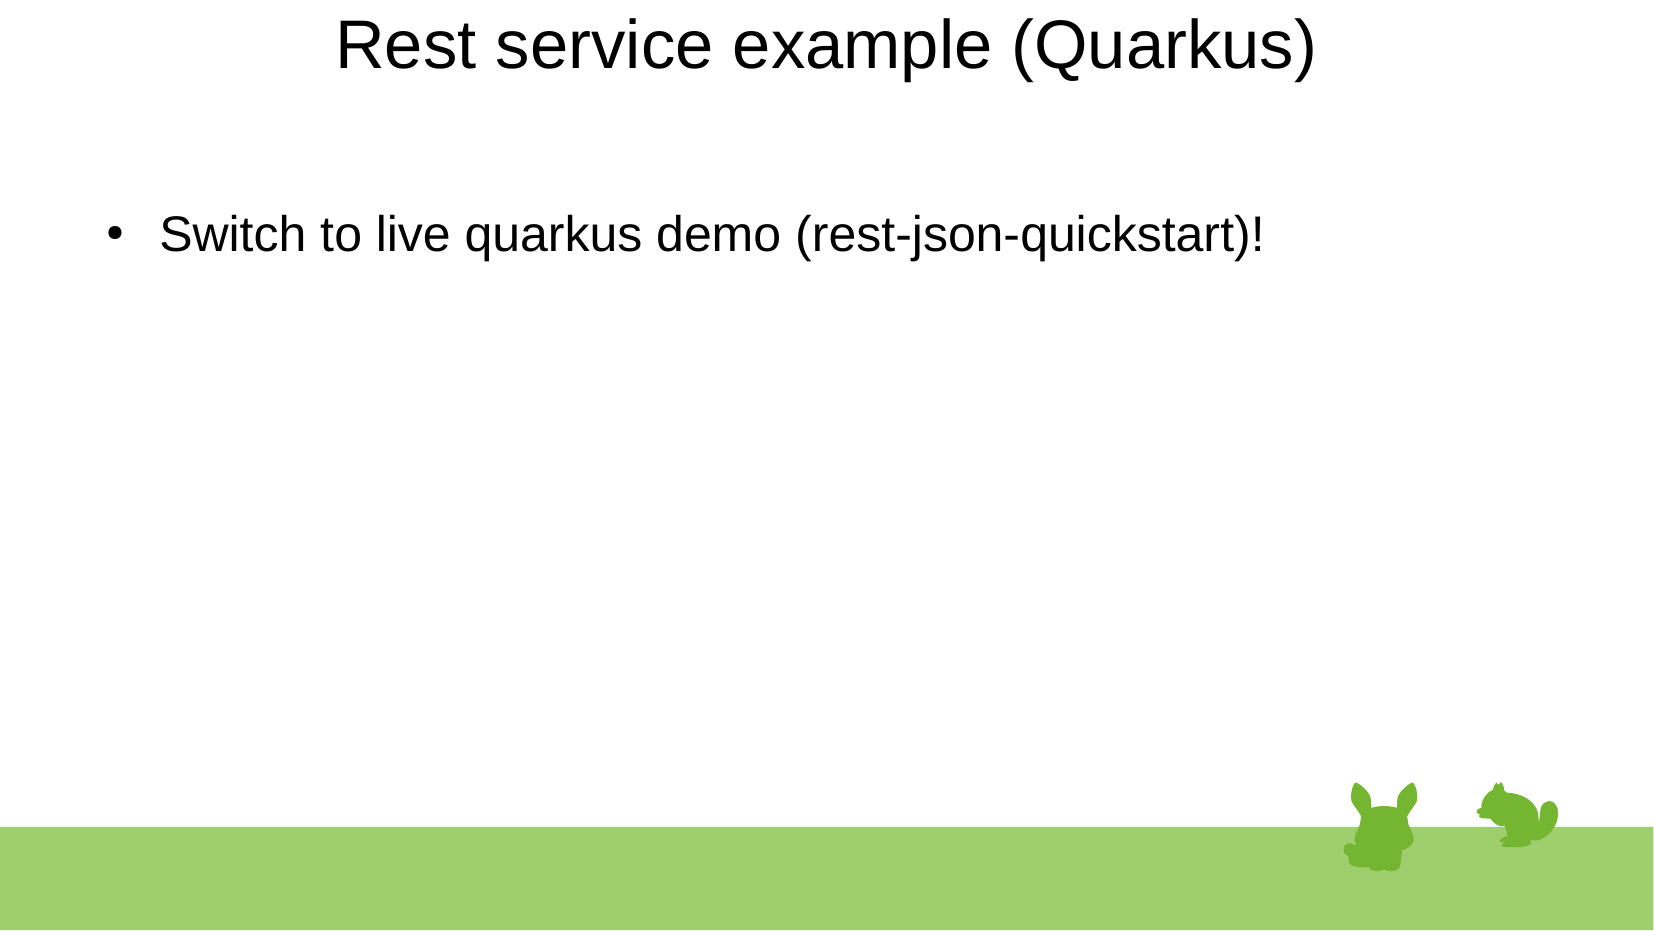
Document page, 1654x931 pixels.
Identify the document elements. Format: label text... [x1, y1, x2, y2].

title Rest service example (Quarkus) [88, 0, 1565, 119]
list Switch to live quarkus demo (rest-json-quickstart)! [88, 206, 1565, 739]
